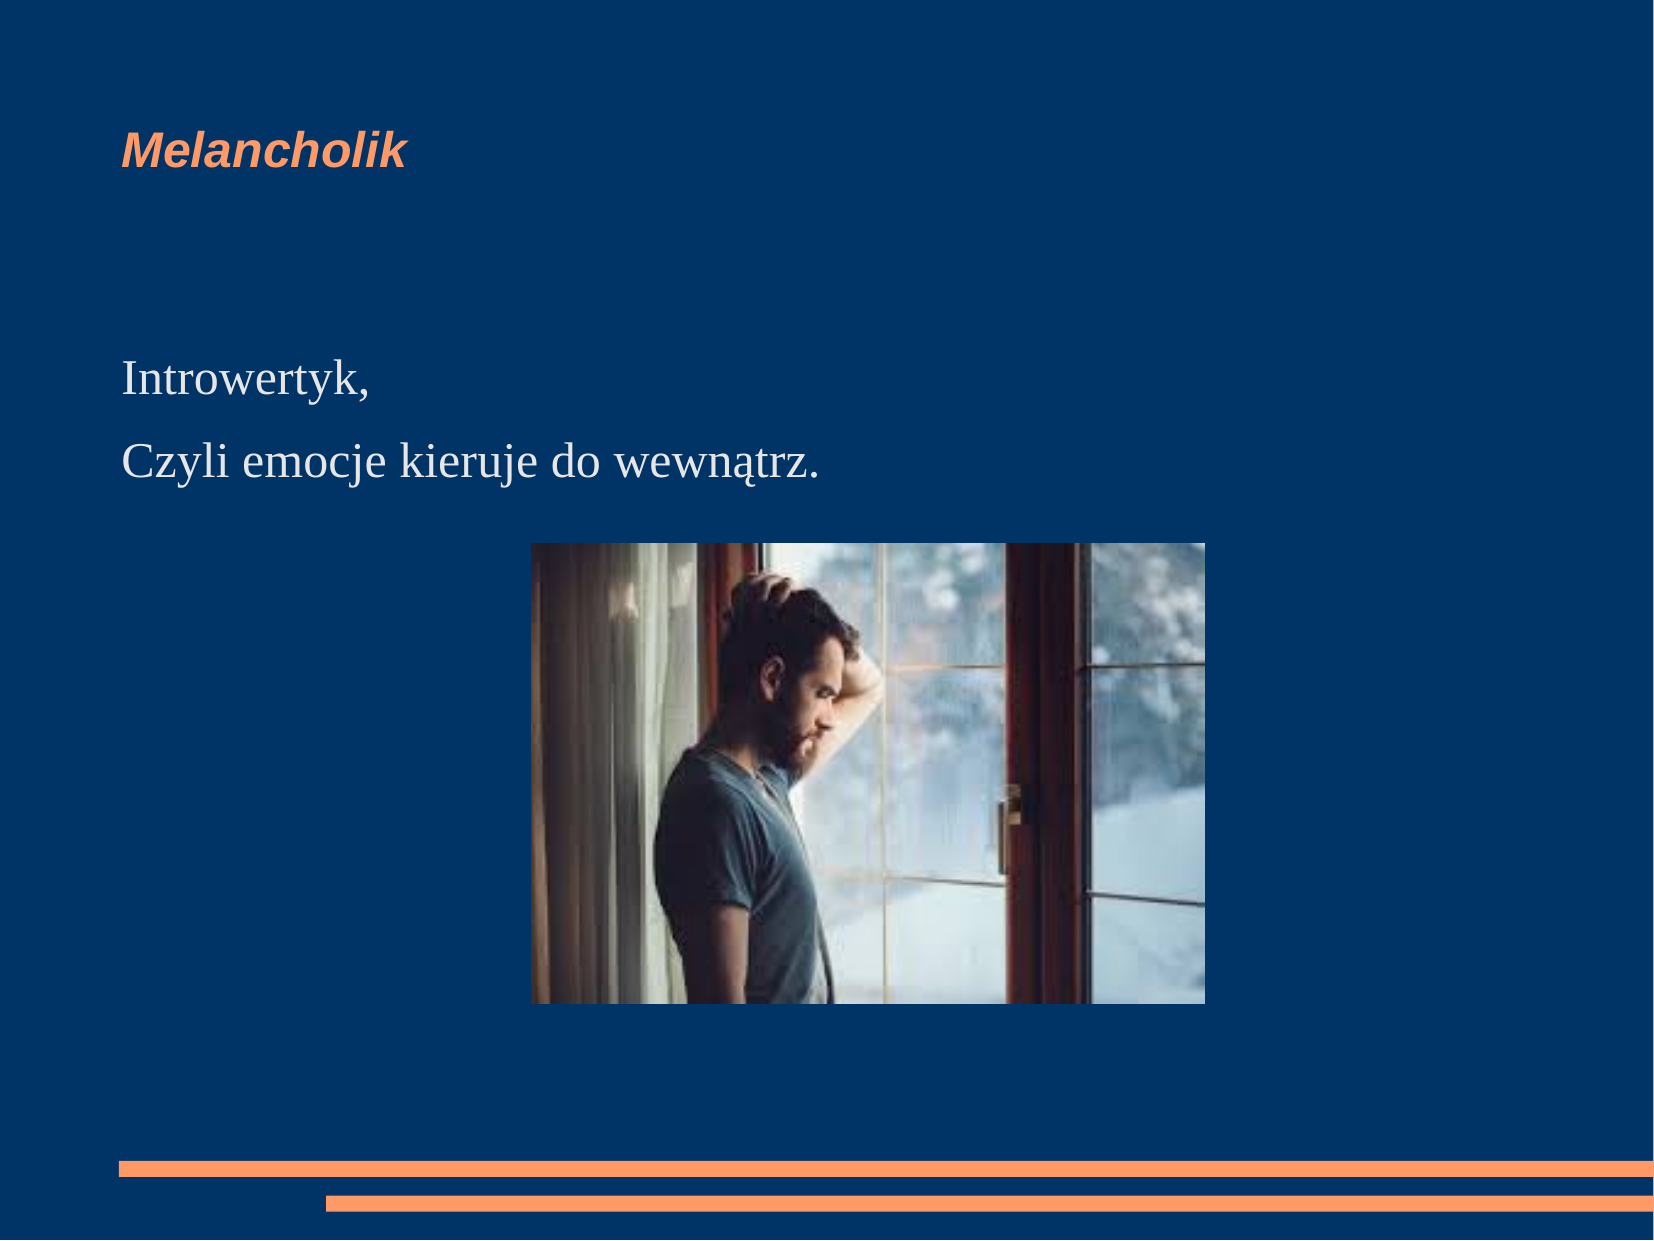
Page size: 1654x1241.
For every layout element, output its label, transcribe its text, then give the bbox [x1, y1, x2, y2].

list Introwertyk, Czyli emocje kieruje do wewnątrz. [121, 322, 1561, 1132]
picture [531, 543, 1205, 1004]
title Melancholik [121, 46, 1534, 254]
